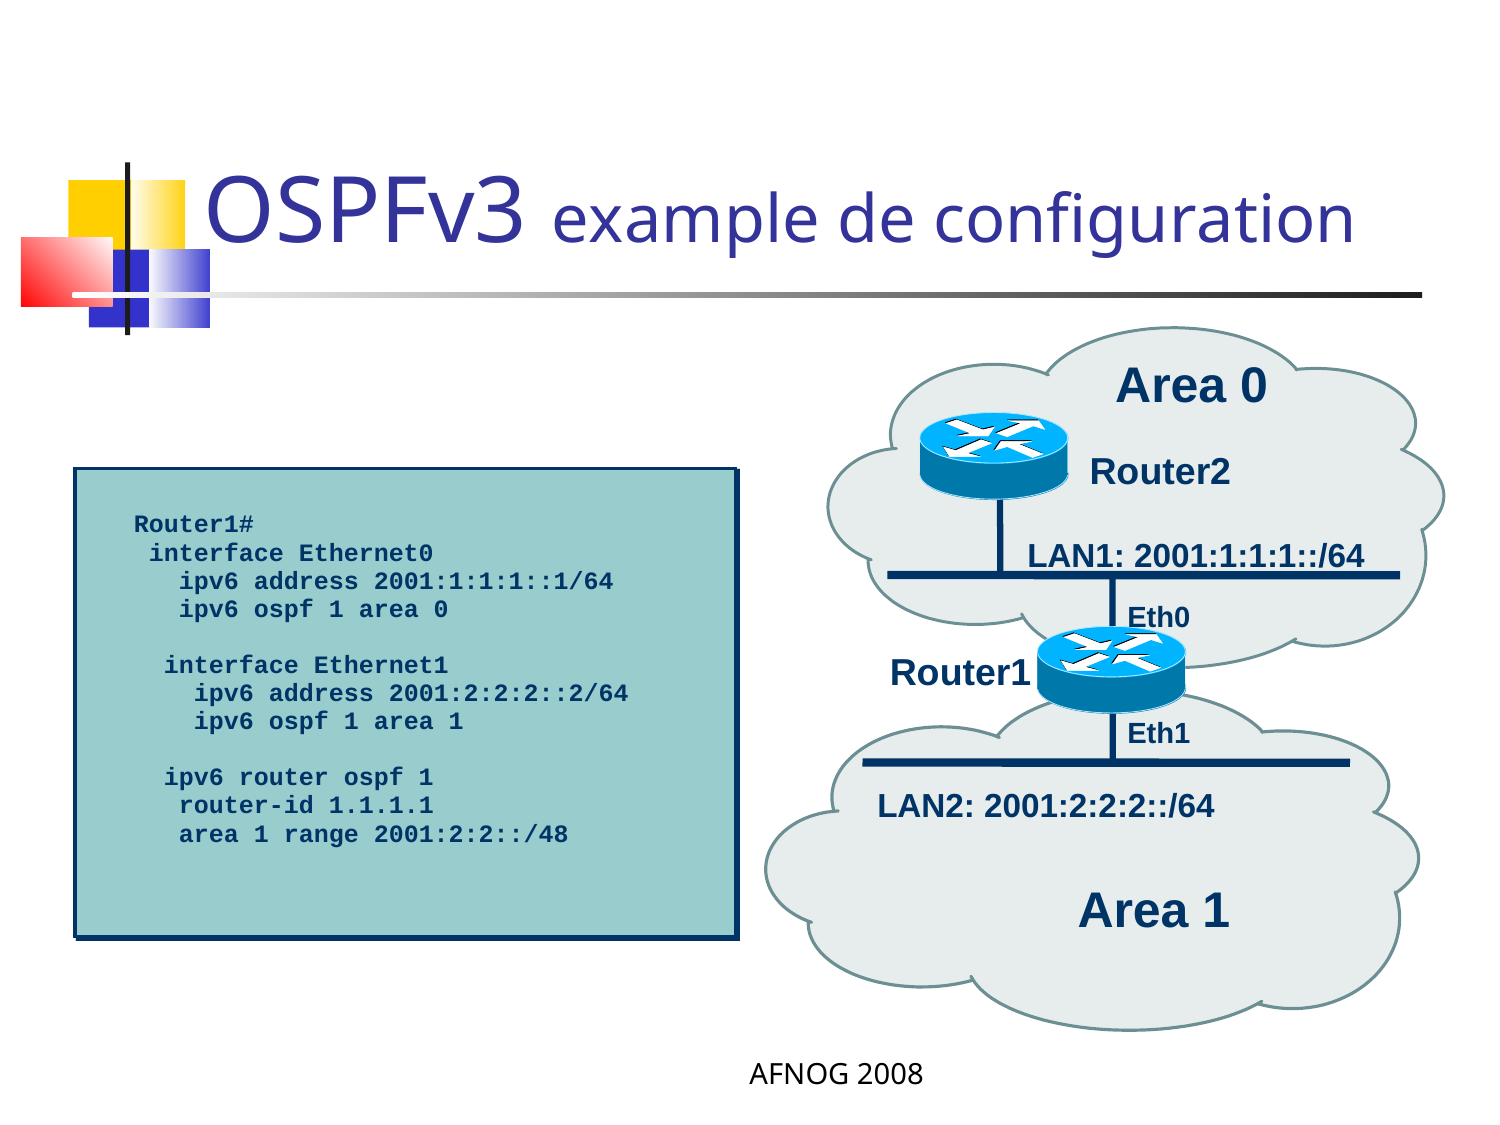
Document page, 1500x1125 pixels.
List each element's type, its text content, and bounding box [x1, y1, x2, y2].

text_box Router1 [875, 638, 1088, 701]
title OSPFv3 example de configuration [188, 0, 1467, 276]
picture [762, 582, 1447, 1034]
text_box AFNOG 2008 [599, 1024, 1074, 1099]
text_box [74, 468, 736, 937]
text_box Eth1 [1112, 705, 1338, 758]
text_box Area 1 [1062, 874, 1246, 947]
text_box Area 0 [1099, 349, 1284, 422]
text_box Router2 [1074, 437, 1288, 500]
text_box LAN1: 2001:1:1:1::/64 [1012, 525, 1463, 582]
text_box Eth0 [1112, 588, 1338, 641]
picture [1066, 634, 1083, 638]
picture [1088, 654, 1106, 665]
picture [825, 324, 1447, 671]
picture [1114, 655, 1158, 673]
text_box Router1# interface Ethernet0 ipv6 address 2001:1:1:1::1/64 ipv6 ospf 1 area 0 interface Ethernet1 ipv6 address 2001:2:2:2::2/64 ipv6 ospf 1 area 1 ipv6 router ospf 1 router-id 1.1.1.1 area 1 range 2001:2:2::/48 [119, 502, 659, 912]
picture [1116, 641, 1145, 650]
text_box LAN2: 2001:2:2:2::/64 [862, 774, 1376, 832]
picture [1088, 640, 1111, 649]
